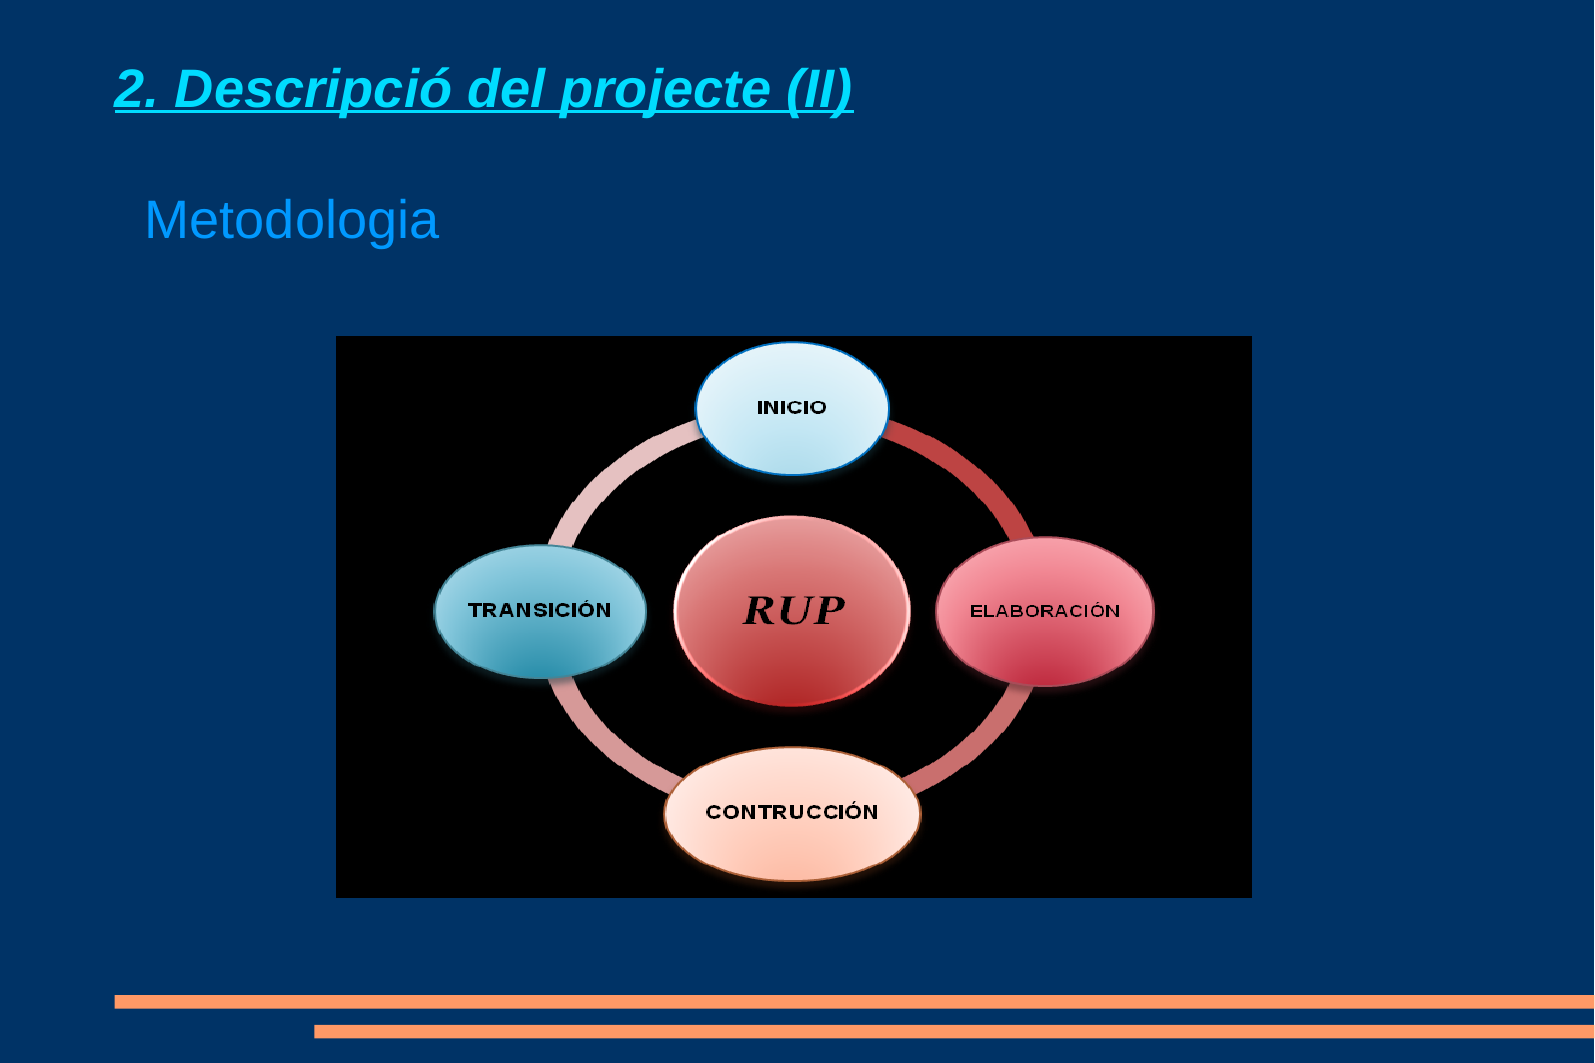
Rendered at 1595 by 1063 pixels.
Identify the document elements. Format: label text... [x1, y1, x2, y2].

title Metodologia [144, 131, 1506, 309]
picture [336, 336, 1252, 898]
title 2. Descripció del projecte (II) [114, 0, 1477, 178]
